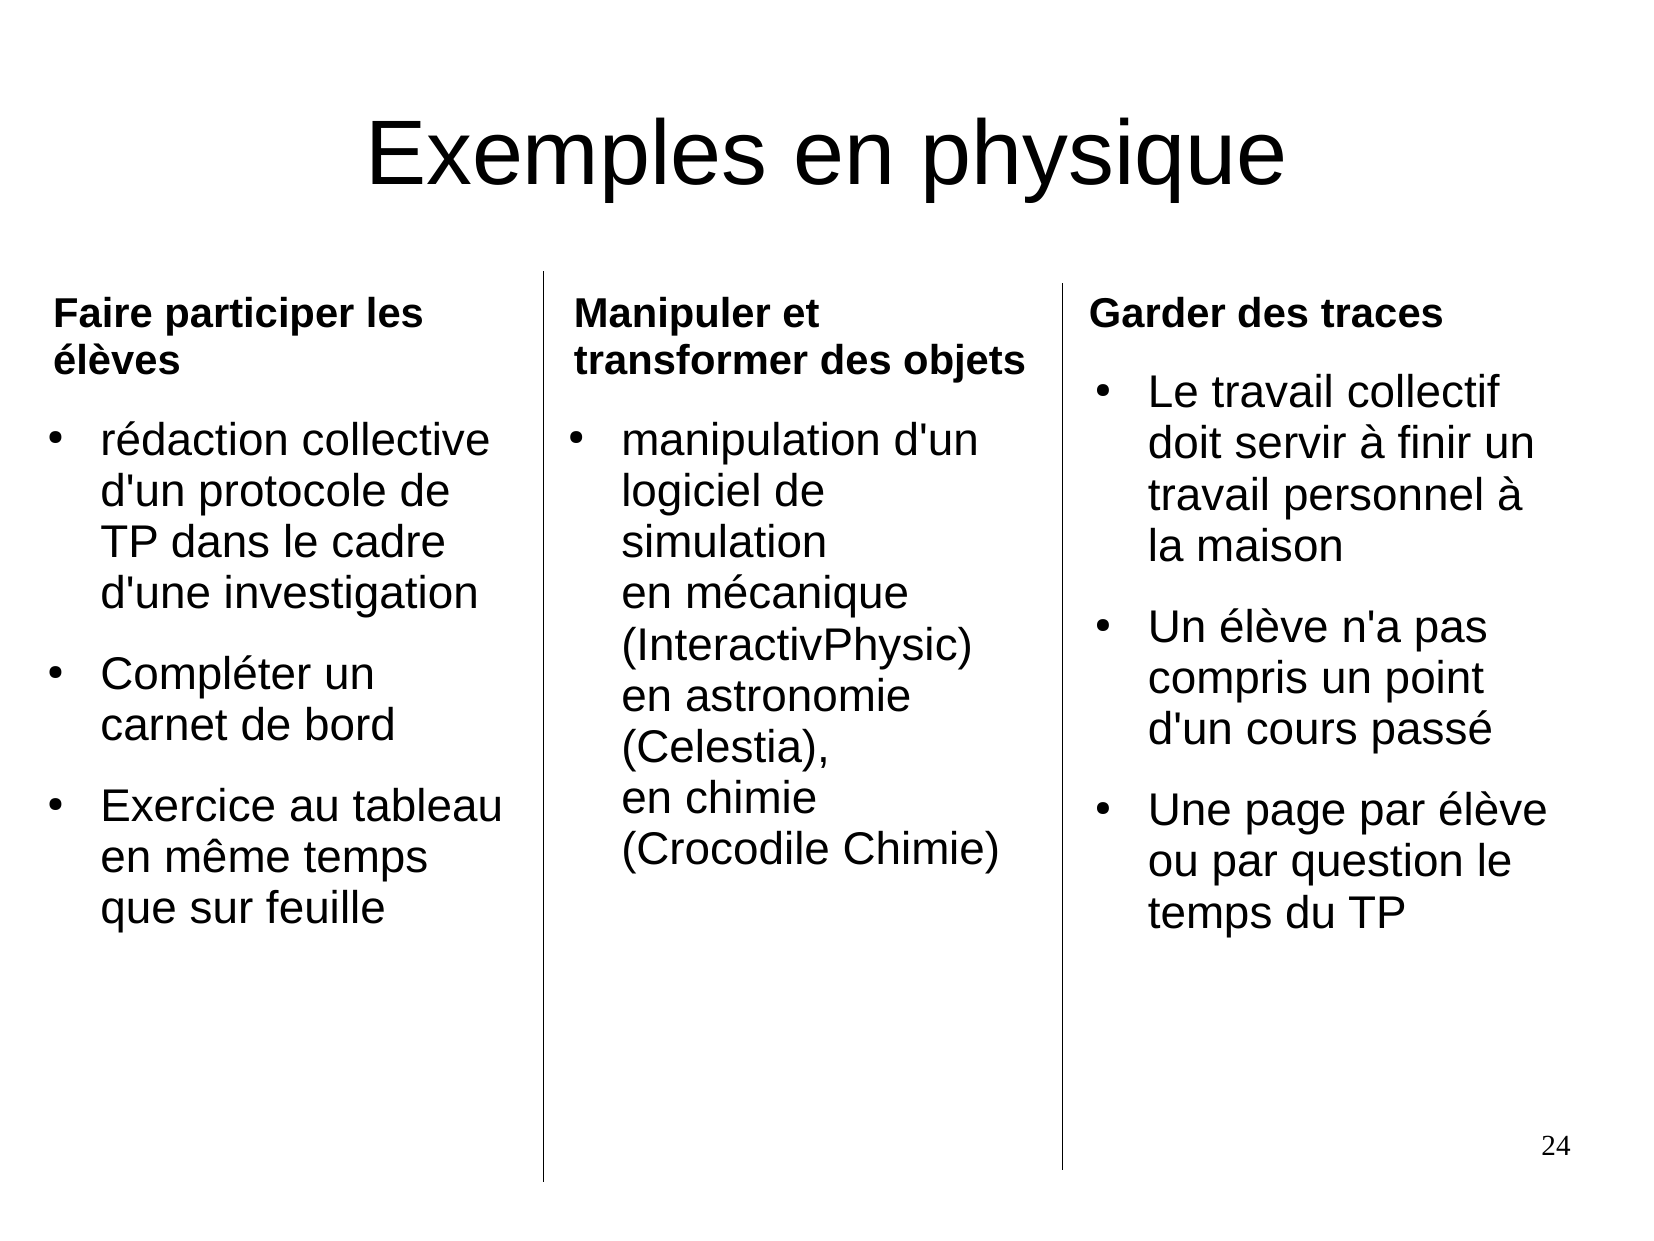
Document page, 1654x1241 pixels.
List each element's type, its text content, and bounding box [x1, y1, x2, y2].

list manipulation d'un logiciel de simulation en mécanique (InteractivPhysic) en astronomie (Celestia), en chimie (Crocodile Chimie) [550, 413, 1030, 875]
list Faire participer les élèves [53, 290, 533, 1094]
list Garder des traces [1088, 290, 1569, 666]
list Le travail collectif doit servir à finir un travail personnel à la maison Un élève n'a pas compris un point d'un cours passé Une page par élève ou par question le temps du TP [1077, 366, 1557, 938]
list rédaction collective d'un protocole de TP dans le cadre d'une investigation Compléter un carnet de bord Exercice au tableau en même temps que sur feuille [29, 413, 509, 1087]
list Manipuler et transformer des objets [573, 290, 1054, 666]
title Exemples en physique [82, 49, 1571, 257]
